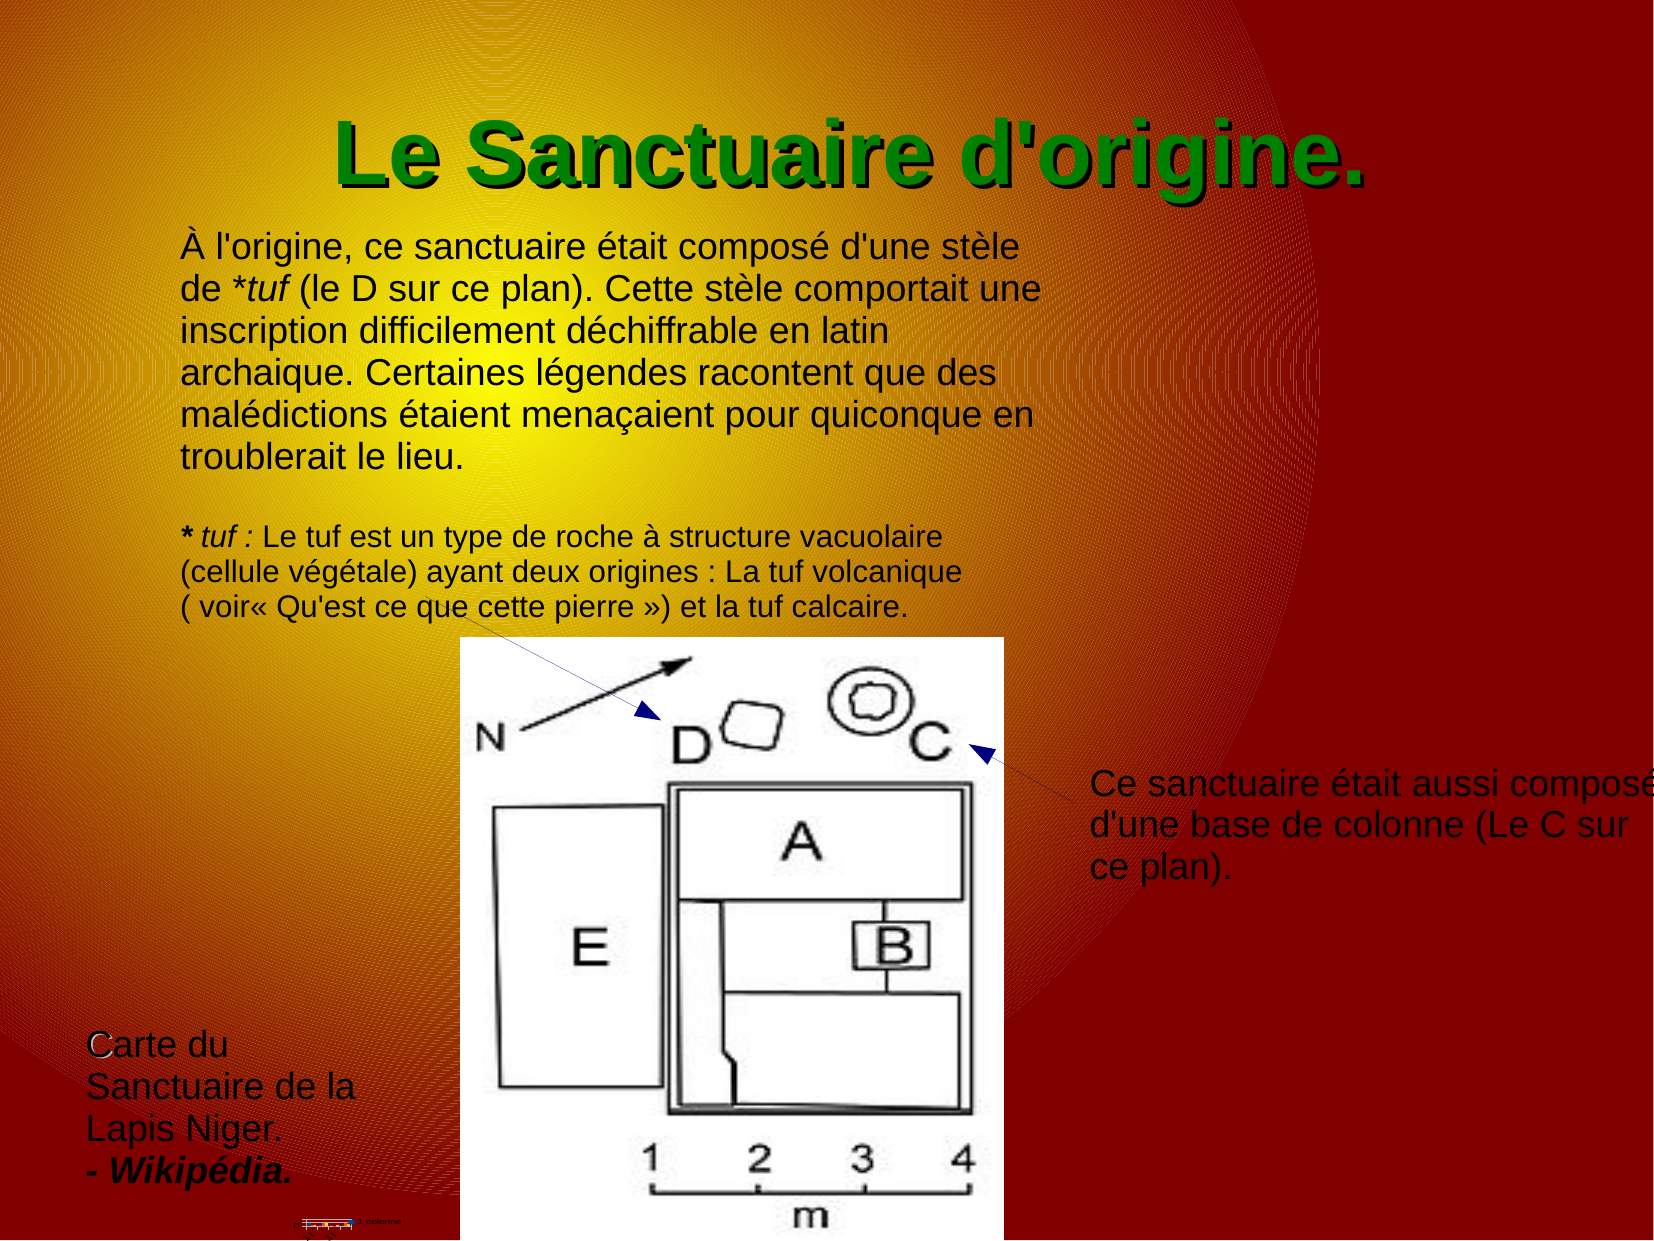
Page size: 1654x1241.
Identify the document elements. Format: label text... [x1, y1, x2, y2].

title Le Sanctuaire d'origine. [106, 49, 1595, 257]
text_box Carte du Sanctuaire de la Lapis Niger. - Wikipédia. [70, 1015, 426, 1200]
chart [293, 1218, 403, 1241]
text_box Ce sanctuaire était aussi composé d'une base de colonne (Le C sur ce plan). [1074, 754, 1654, 896]
text_box À l'origine, ce sanctuaire était composé d'une stèle de *tuf (le D sur ce plan). Cette stèle comportait une inscription difficilement déchiffrable en latin archaique. Certaines légendes racontent que des malédictions étaient menaçaient pour quiconque en troublerait le lieu. * tuf : Le tuf est un type de roche à structure vacuolaire (cellule végétale) ayant deux origines : La tuf volcanique ( voir« Qu'est ce que cette pierre ») et la tuf calcaire. [165, 218, 1063, 633]
picture [460, 637, 1004, 1241]
